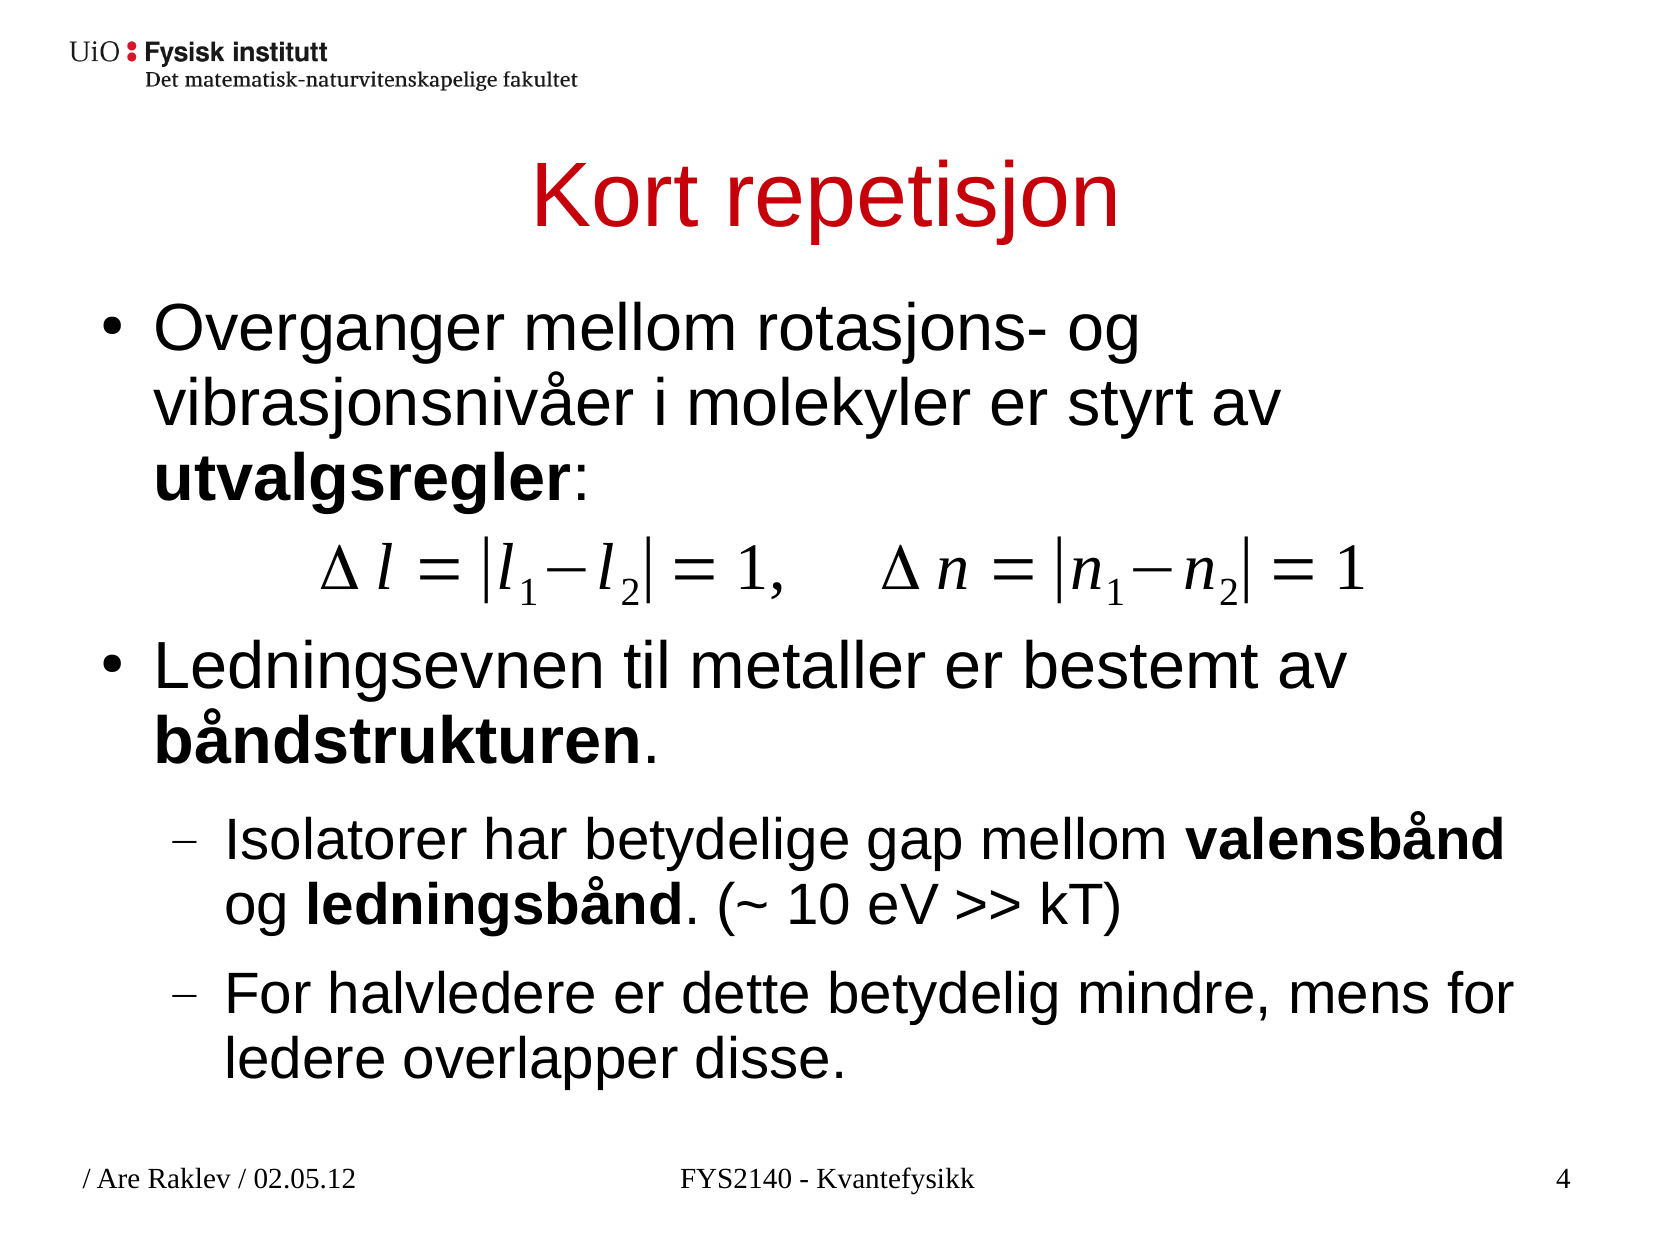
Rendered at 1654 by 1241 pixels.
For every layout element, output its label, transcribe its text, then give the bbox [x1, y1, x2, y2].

picture [68, 37, 581, 93]
chart [311, 530, 1375, 615]
list Overganger mellom rotasjons- og vibrasjonsnivåer i molekyler er styrt av utvalgsregler: Ledningsevnen til metaller er bestemt av båndstrukturen. Isolatorer har betydelige gap mellom valensbånd og ledningsbånd. (~ 10 eV >> kT) For halvledere er dette betydelig mindre, mens for ledere overlapper disse. [82, 290, 1538, 1094]
title Kort repetisjon [82, 90, 1571, 298]
